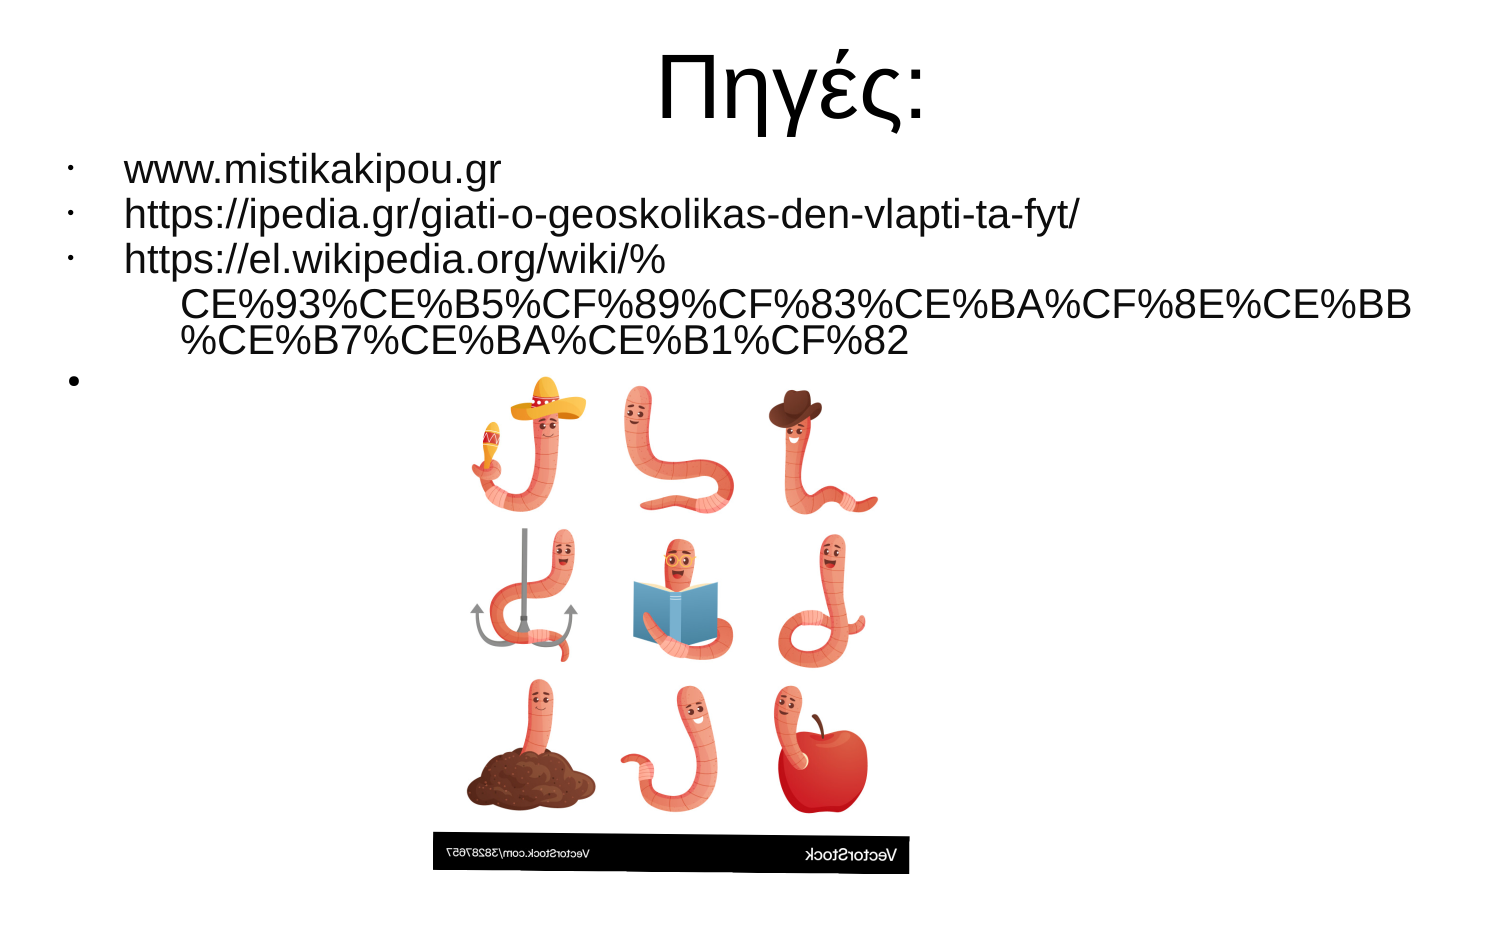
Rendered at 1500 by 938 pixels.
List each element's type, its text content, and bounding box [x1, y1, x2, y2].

list www.mistikakipou.gr https://ipedia.gr/giati-o-geoskolikas-den-vlapti-ta-fyt/ https://el.wikipedia.org/wiki/%CE%93%CE%B5%CF%89%CF%83%CE%BA%CF%8E%CE%BB%CE%B7%CE%BA%CE%B1%CF%82 [67, 147, 1418, 340]
title ﾠΠηγές: [64, 3, 1415, 160]
picture [432, 354, 914, 874]
